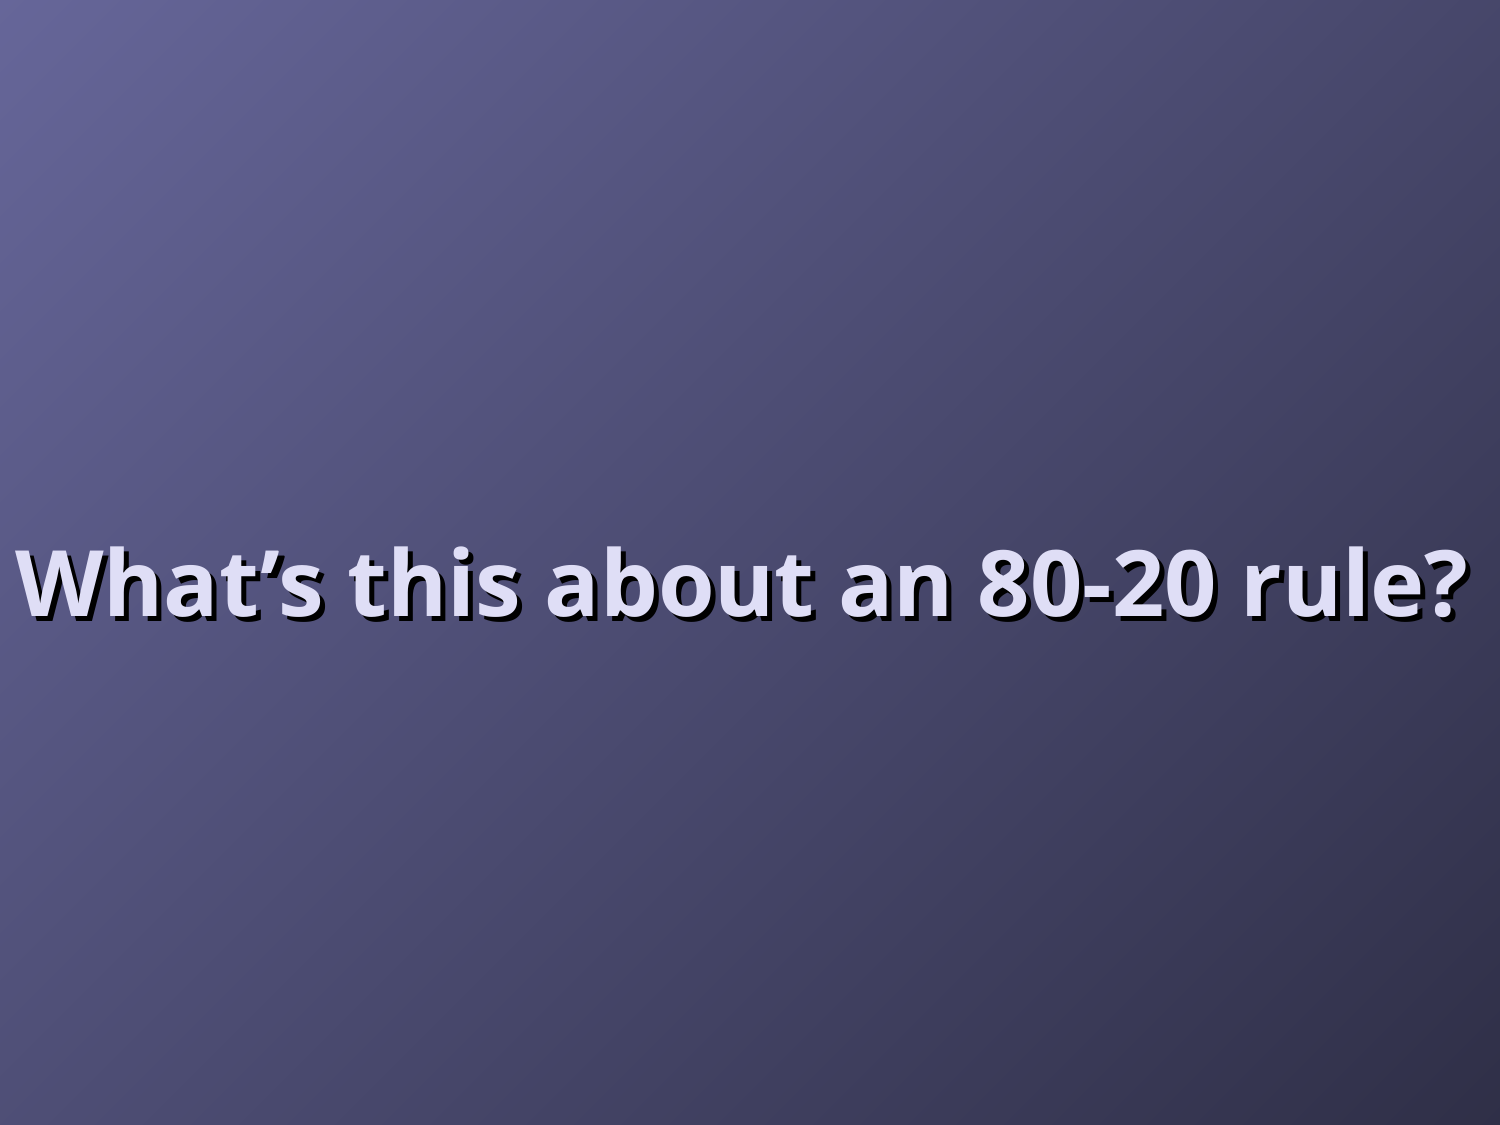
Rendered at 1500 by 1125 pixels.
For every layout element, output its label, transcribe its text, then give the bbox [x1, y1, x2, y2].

title What’s this about an 80-20 rule? [0, 463, 1500, 699]
